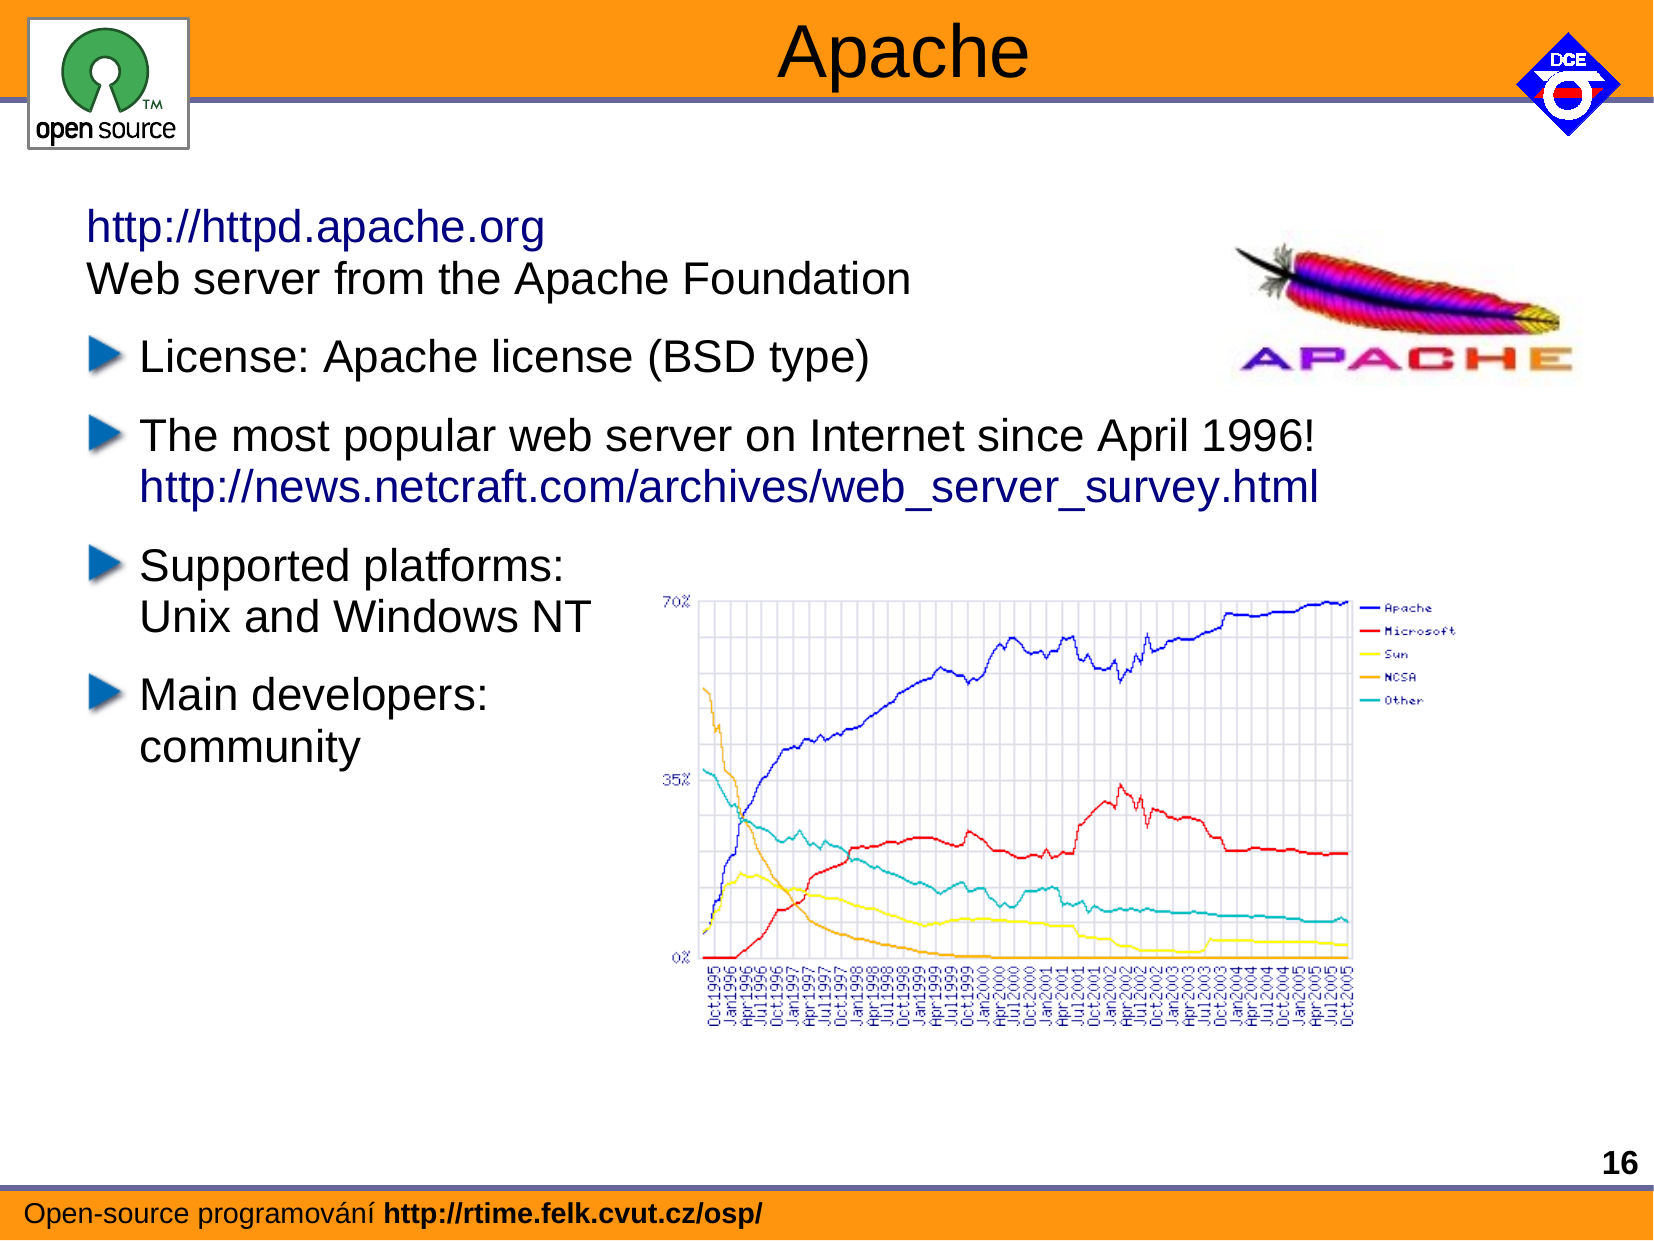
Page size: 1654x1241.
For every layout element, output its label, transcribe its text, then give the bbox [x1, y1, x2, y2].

title Apache [178, 4, 1631, 98]
picture [663, 592, 1464, 1026]
picture [1215, 230, 1585, 386]
list http://httpd.apache.org Web server from the Apache Foundation License: Apache license (BSD type) The most popular web server on Internet since April 1996! http://news.netcraft.com/archives/web_server_survey.html Supported platforms: Unix and Windows NT Main developers: community [68, 201, 1592, 1118]
